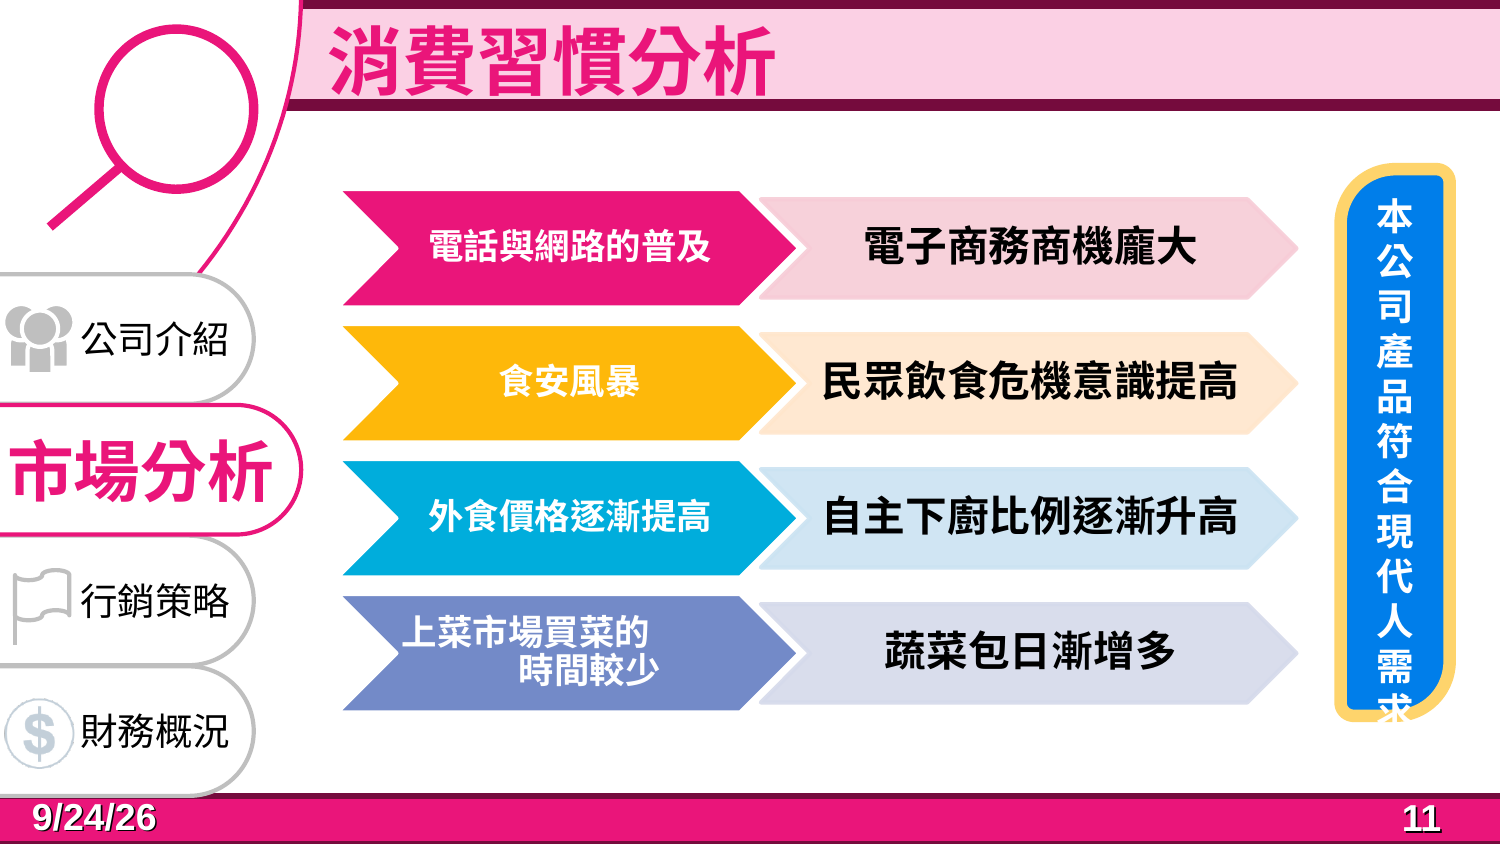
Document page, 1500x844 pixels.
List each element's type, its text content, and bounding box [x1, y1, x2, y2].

text_box 本公司產品符合現代人需求 [1340, 169, 1450, 716]
text_box 消費習慣分析 [312, 6, 798, 113]
text_box 外食價格逐漸提高 [337, 459, 800, 578]
text_box 食安風暴 [337, 324, 800, 443]
text_box 電子商務商機龐大 [760, 199, 1297, 298]
text_box 上菜市場買菜的 時間較少 [337, 593, 800, 713]
text_box 11 [1386, 786, 1500, 832]
text_box 電話與網路的普及 [337, 189, 800, 308]
text_box 自主下廚比例逐漸升高 [760, 469, 1297, 568]
text_box 2017/10/27 [16, 784, 367, 830]
text_box 民眾飲食危機意識提高 [760, 334, 1297, 433]
text_box 蔬菜包日漸增多 [760, 604, 1297, 703]
